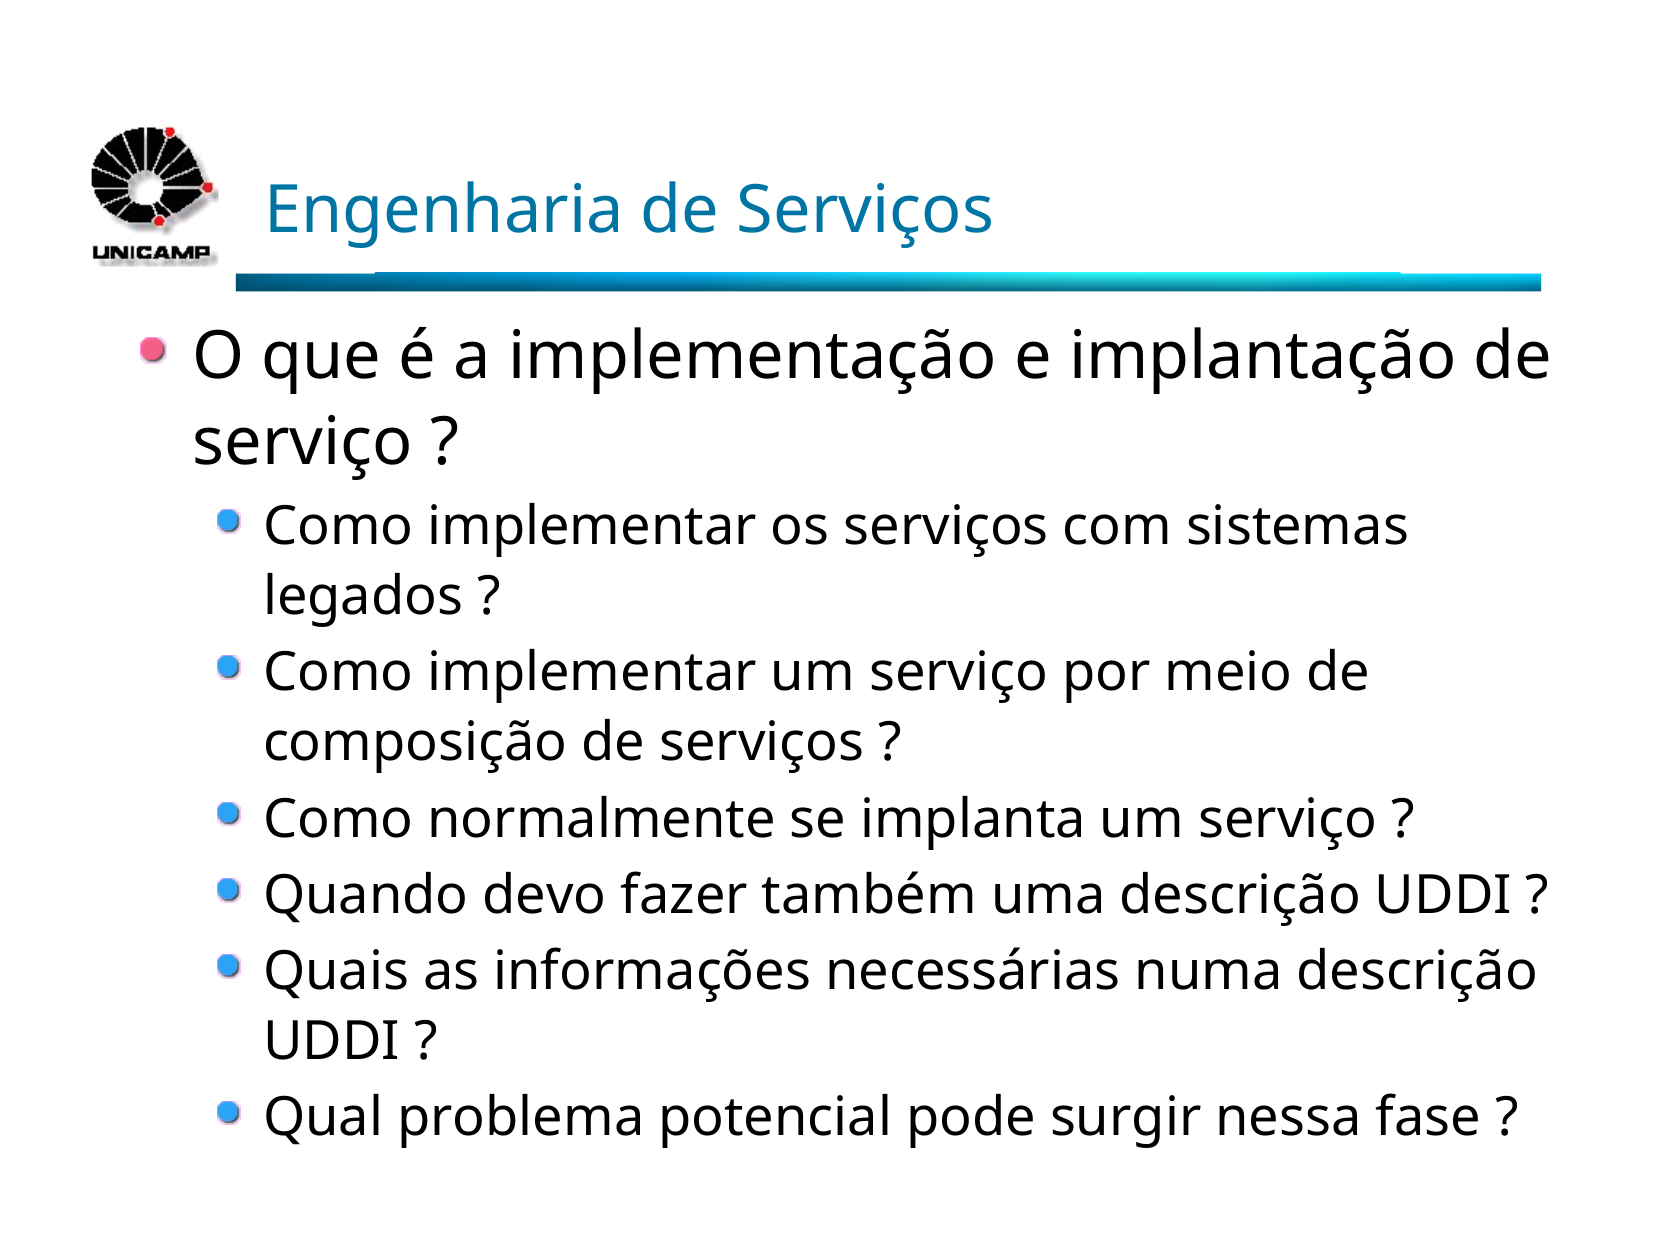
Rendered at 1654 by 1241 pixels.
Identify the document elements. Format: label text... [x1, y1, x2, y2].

picture [125, 272, 1654, 295]
list O que é a implementação e implantação de serviço ? Como implementar os serviços com sistemas legados ? Como implementar um serviço por meio de composição de serviços ? Como normalmente se implanta um serviço ? Quando devo fazer também uma descrição UDDI ? Quais as informações necessárias numa descrição UDDI ? Qual problema potencial pode surgir nessa fase ? [121, 309, 1595, 1167]
title Engenharia de Serviços [264, 57, 1534, 250]
